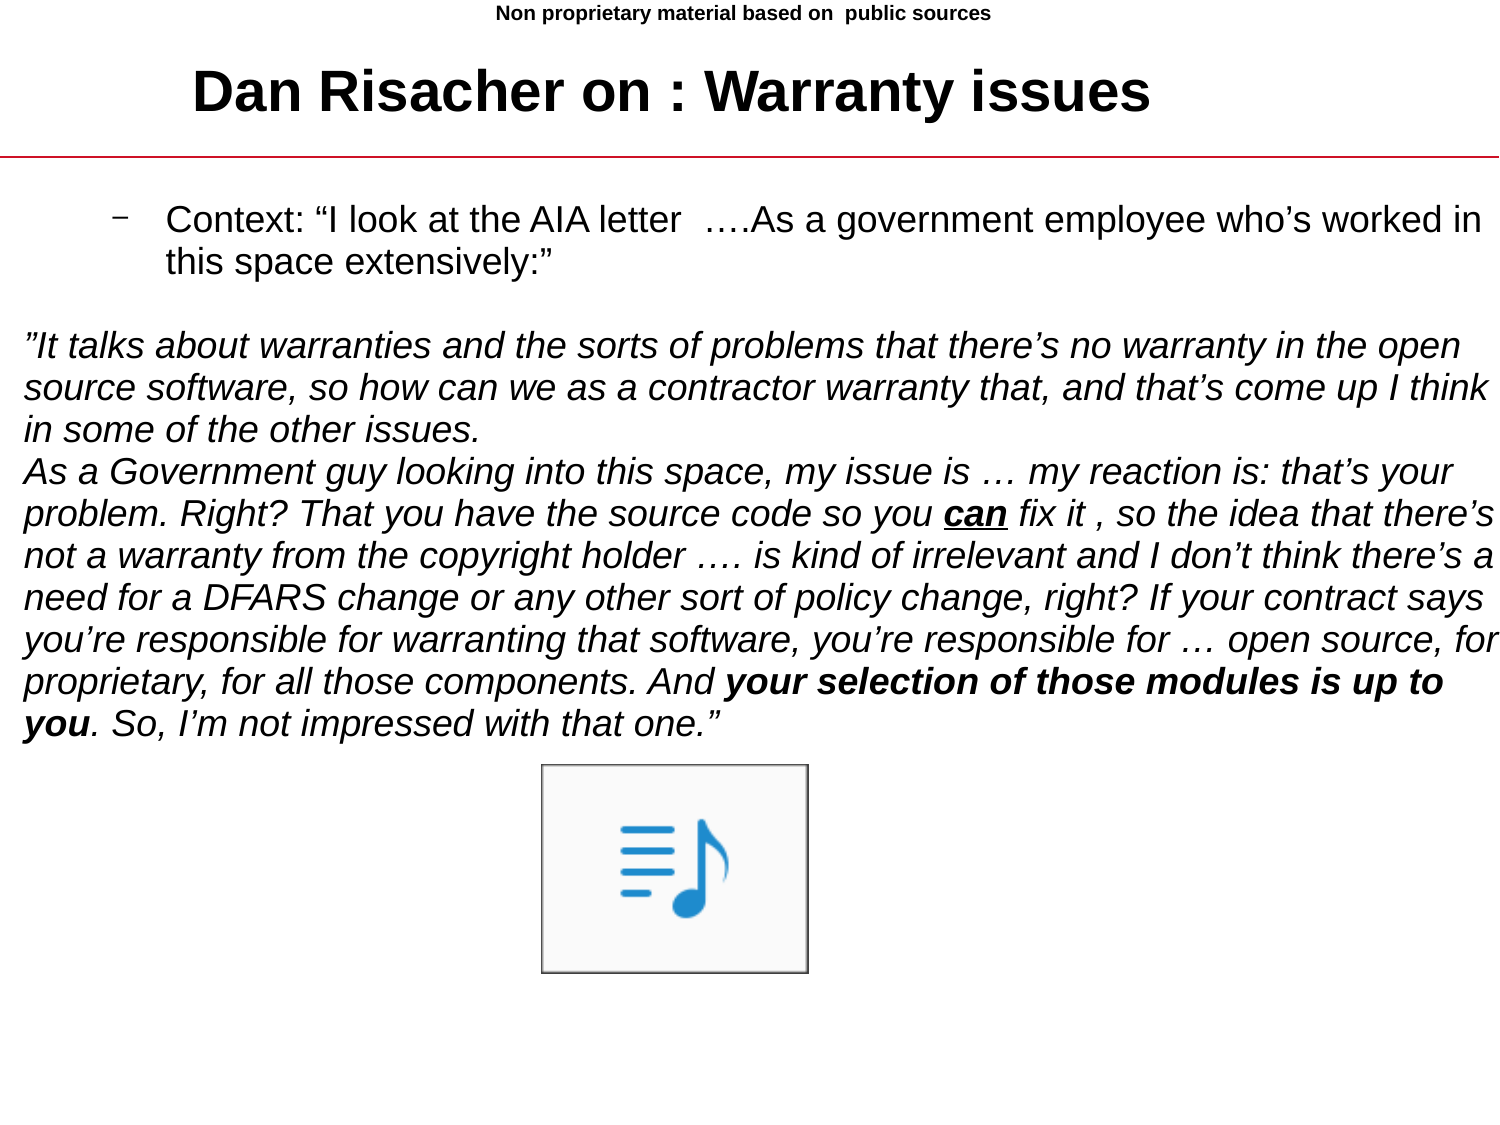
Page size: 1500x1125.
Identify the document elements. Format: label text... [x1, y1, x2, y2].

text_box Context: “I look at the AIA letter ….As a government employee who’s worked in this space extensively:” ”It talks about warranties and the sorts of problems that there’s no warranty in the open source software, so how can we as a contractor warranty that, and that’s come up I think in some of the other issues. As a Government guy looking into this space, my issue is … my reaction is: that’s your problem. Right? That you have the source code so you can fix it , so the idea that there’s not a warranty from the copyright holder …. is kind of irrelevant and I don’t think there’s a need for a DFARS change or any other sort of policy change, right? If your contract says you’re responsible for warranting that software, you’re responsible for … open source, for proprietary, for all those components. And your selection of those modules is up to you. So, I’m not impressed with that one.” [9, 190, 1500, 871]
title Dan Risacher on : Warranty issues [74, 29, 1261, 153]
text_box [540, 763, 811, 976]
